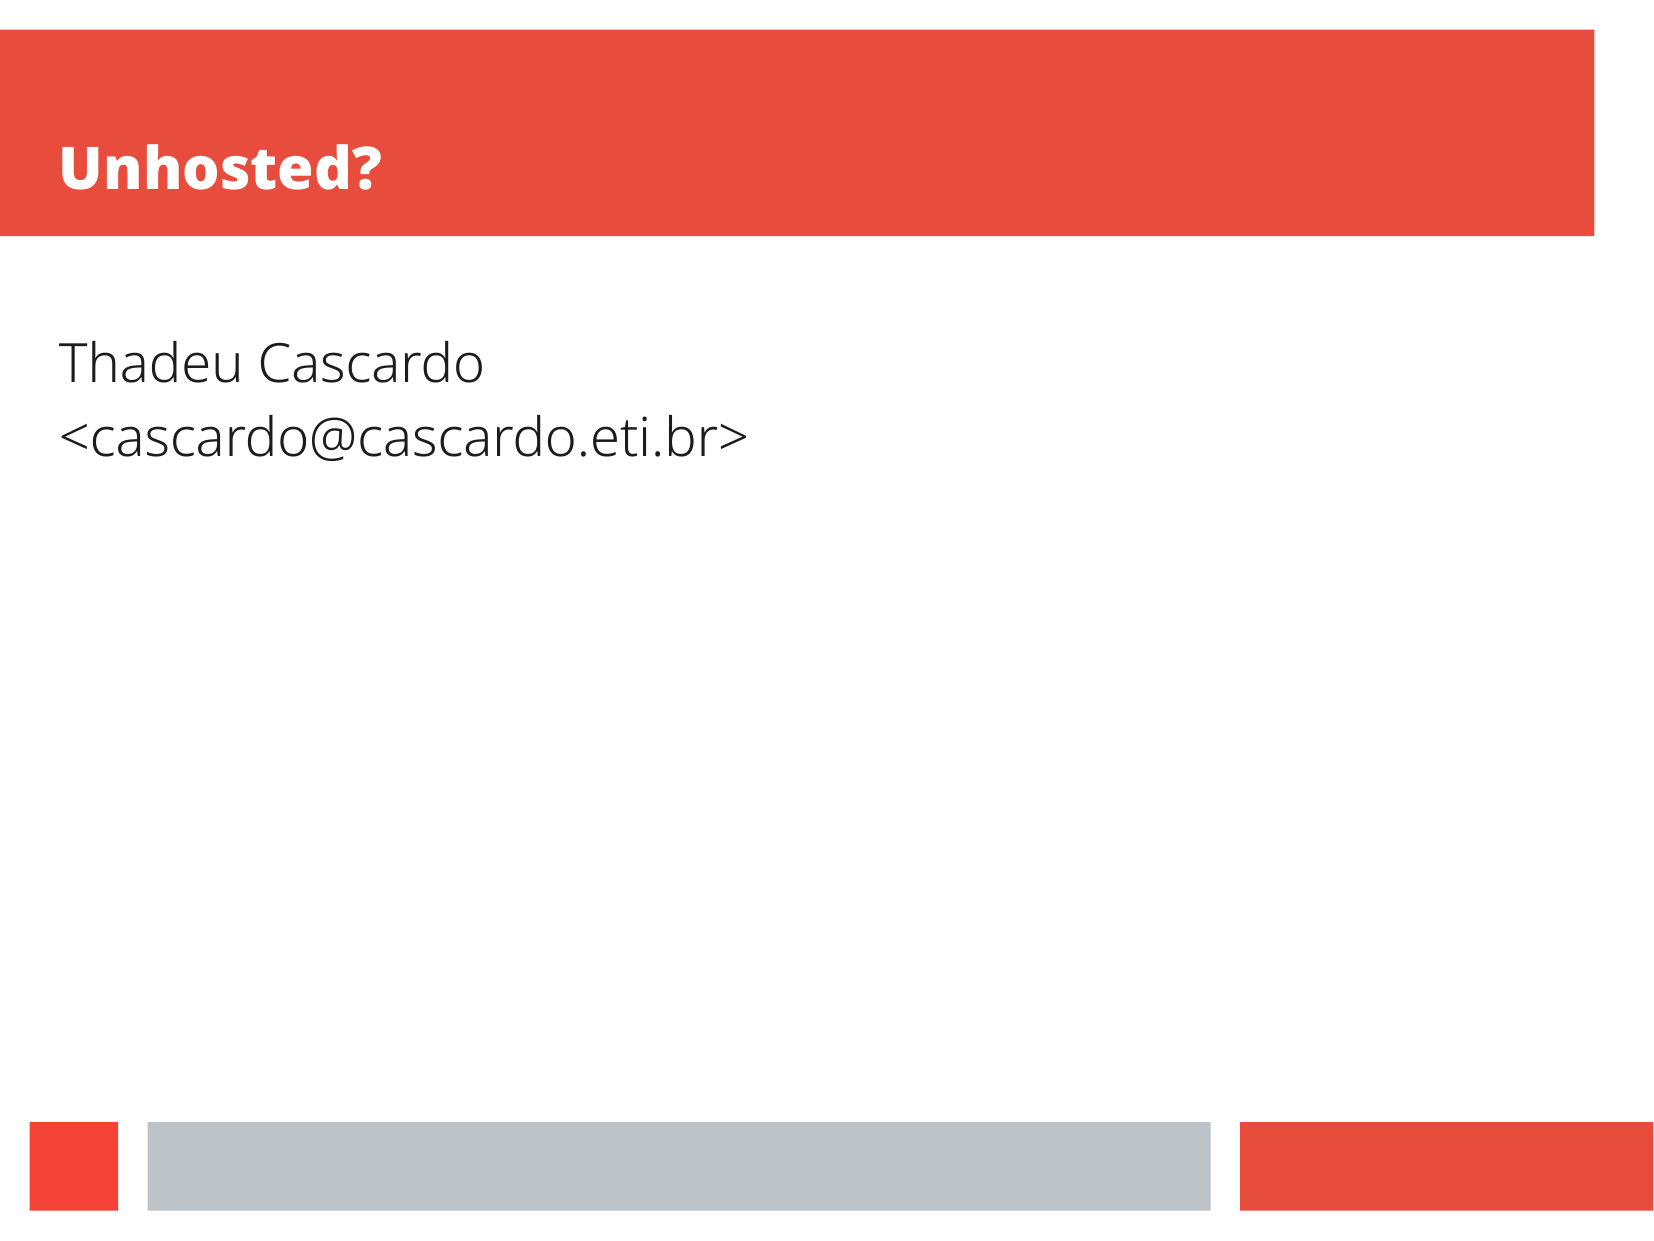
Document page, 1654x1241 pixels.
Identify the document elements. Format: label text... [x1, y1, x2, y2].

title Unhosted? [59, 59, 1595, 207]
subtitle Thadeu Cascardo <cascardo@cascardo.eti.br> [59, 324, 1565, 1093]
